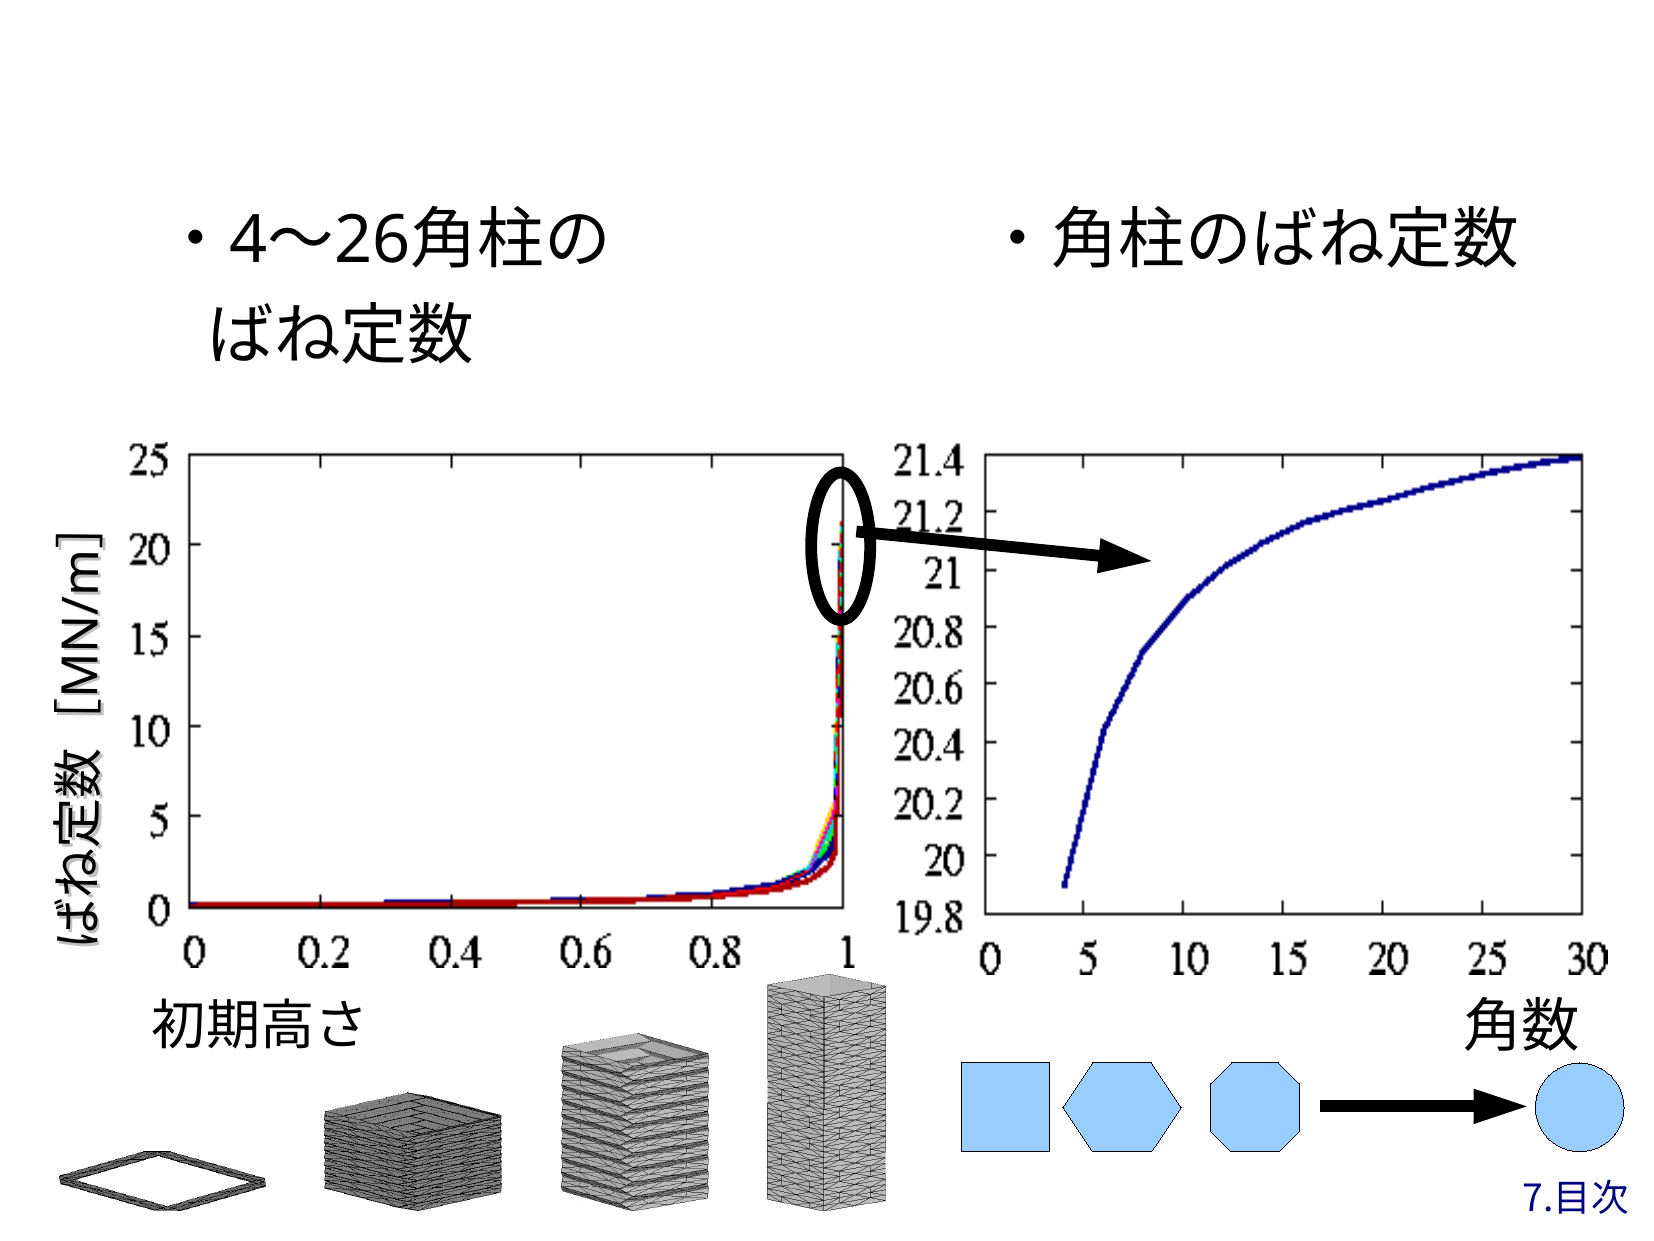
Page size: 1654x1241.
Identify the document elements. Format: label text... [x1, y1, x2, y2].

picture [767, 442, 1608, 1211]
text_box [1535, 1063, 1625, 1152]
picture [561, 1033, 709, 1211]
text_box 初期高さ [137, 974, 384, 1061]
text_box ばね定数［MN/m］ [29, 472, 118, 964]
picture [59, 1151, 266, 1211]
picture [818, 479, 857, 613]
text_box [1210, 1062, 1300, 1152]
text_box ・角柱のばね定数 [970, 177, 1536, 280]
text_box [961, 1062, 1050, 1152]
picture [118, 442, 857, 968]
text_box 角数 [1448, 971, 1595, 1063]
text_box [1062, 1062, 1182, 1152]
text_box 7.目次 [1508, 1160, 1654, 1241]
text_box ・4〜26角柱の ばね定数 [147, 177, 709, 367]
picture [324, 1092, 502, 1211]
